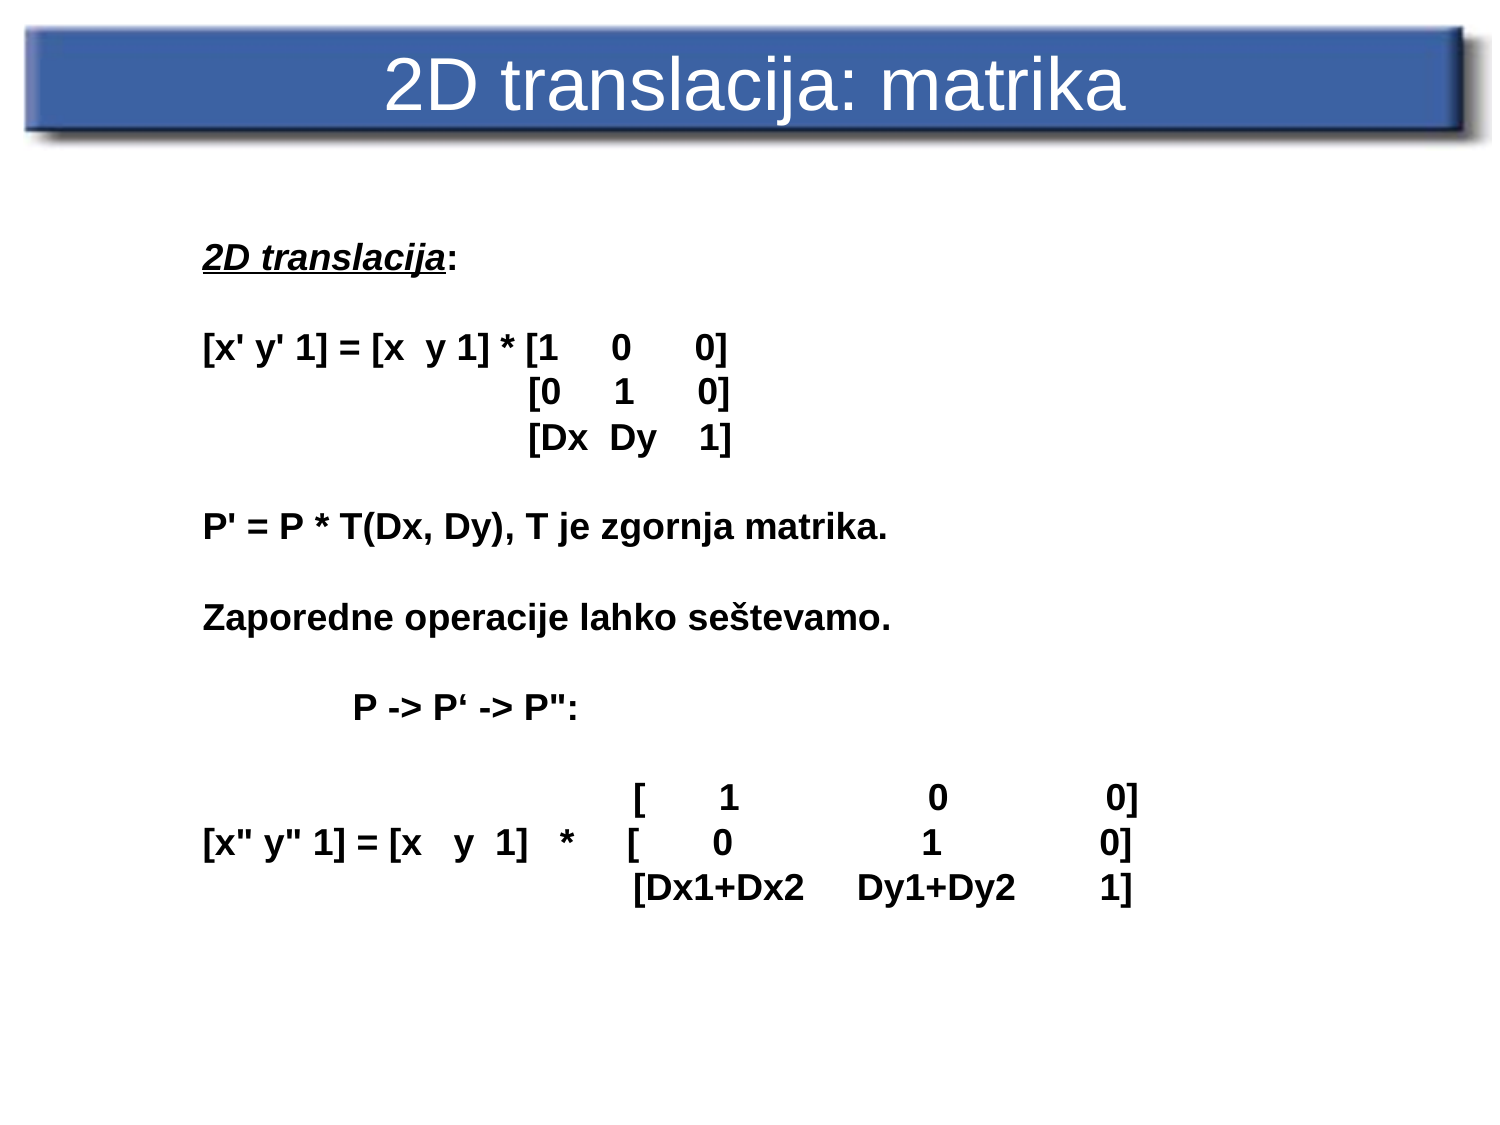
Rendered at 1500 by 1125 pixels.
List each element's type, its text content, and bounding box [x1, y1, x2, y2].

picture [23, 23, 1492, 151]
text_box 2D translacija: [x' y' 1] = [x y 1] * [1 0 0] [0 1 0] [Dx Dy 1] P' = P * T(Dx, Dy), T je zgornja matrika. Zaporedne operacije lahko seštevamo. P -> P‘ -> P": [ 1 0 0] [x" y" 1] = [x y 1] * [ 0 1 0] [Dx1+Dx2 Dy1+Dy2 1] [187, 225, 1463, 915]
text_box 2D translacija: matrika [105, 28, 1405, 134]
